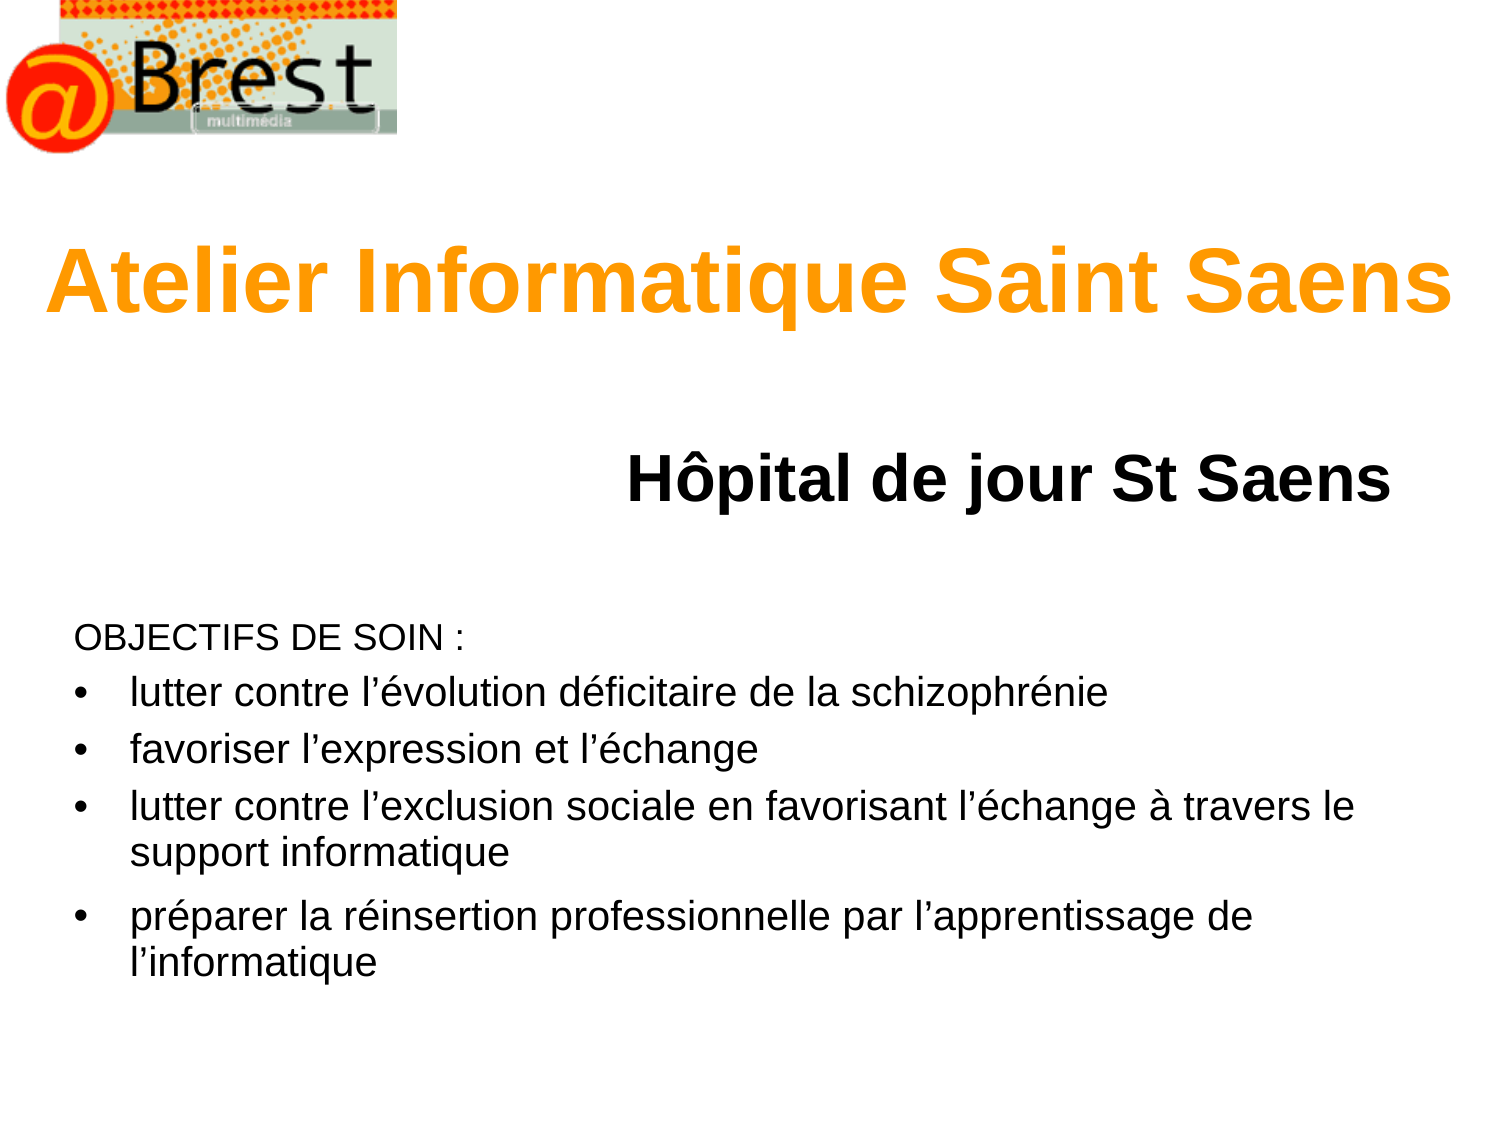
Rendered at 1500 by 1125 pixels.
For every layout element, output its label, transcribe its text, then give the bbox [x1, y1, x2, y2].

title Atelier Informatique Saint Saens [0, 187, 1500, 375]
picture [0, 0, 397, 157]
list Hôpital de jour St Saens OBJECTIFS DE SOIN : lutter contre l’évolution déficitaire de la schizophrénie favoriser l’expression et l’échange lutter contre l’exclusion sociale en favorisant l’échange à travers le support informatique préparer la réinsertion professionnelle par l’apprentissage de l’informatique [58, 433, 1409, 1125]
